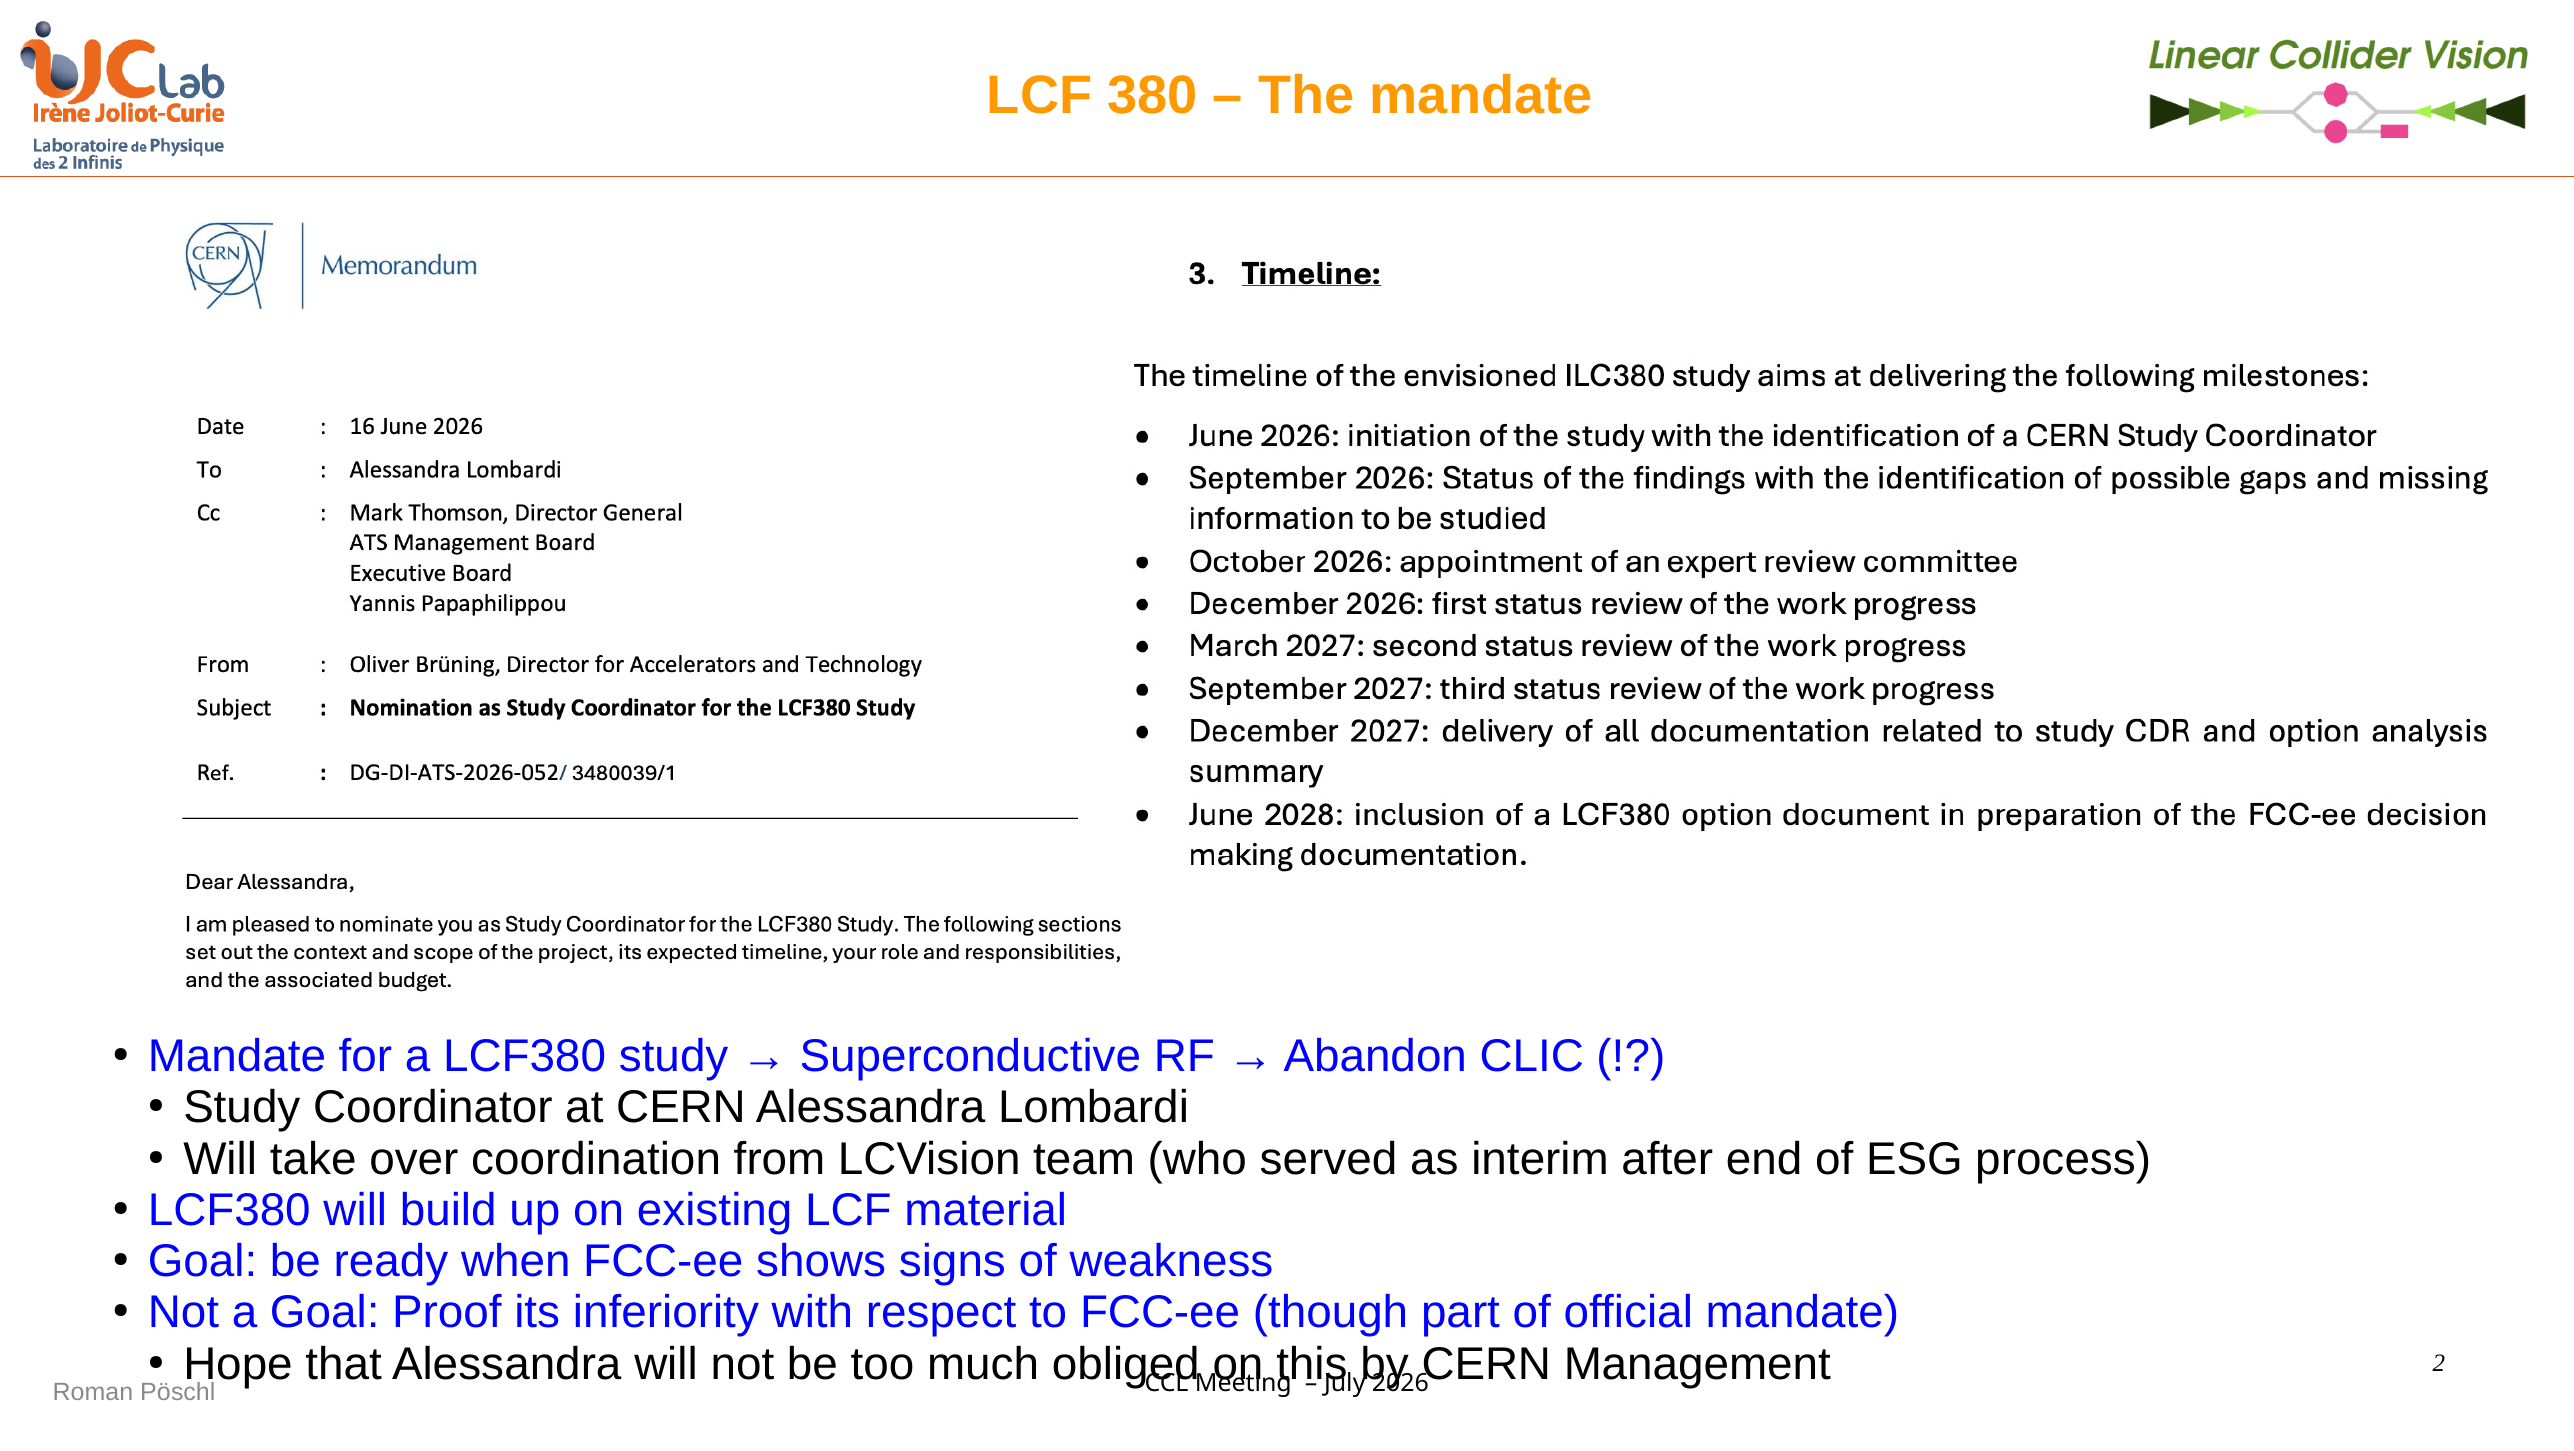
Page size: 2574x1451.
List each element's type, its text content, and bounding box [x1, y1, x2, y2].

picture [4, 5, 2549, 1016]
text_box Mandate for a LCF380 study → Superconductive RF → Abandon CLIC (!?) Study Coordinator at CERN Alessandra Lombardi Will take over coordination from LCVision team (who served as interim after end of ESG process) LCF380 will build up on existing LCF material Goal: be ready when FCC-ee shows signs of weakness Not a Goal: Proof its inferiority with respect to FCC-ee (though part of official mandate) Hope that Alessandra will not be too much obliged on this by CERN Management [97, 1022, 2359, 1397]
title LCF 380 – The mandate [132, 29, 2449, 159]
picture [2449, 29, 2538, 150]
